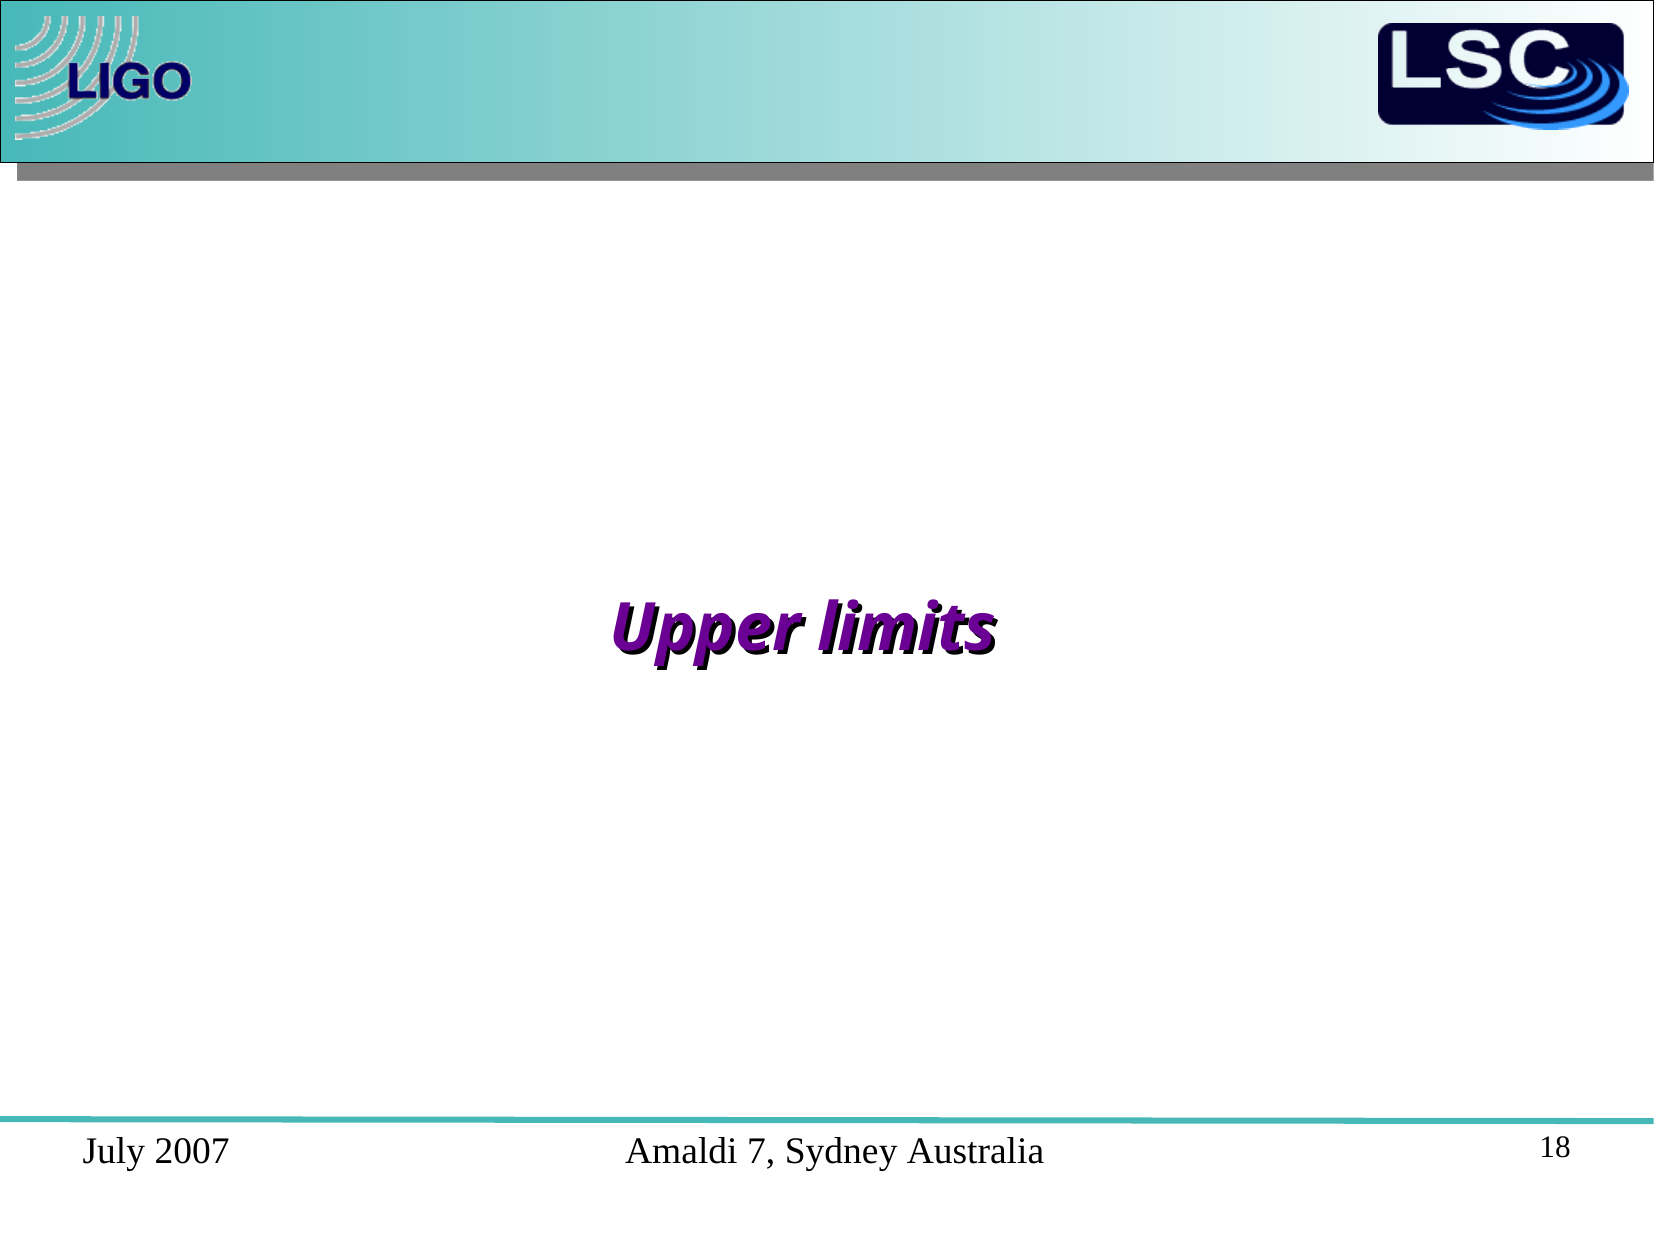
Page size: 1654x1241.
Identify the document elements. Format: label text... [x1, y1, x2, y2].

text_box Upper limits [595, 571, 1059, 669]
picture [15, 16, 192, 140]
picture [1378, 23, 1629, 130]
